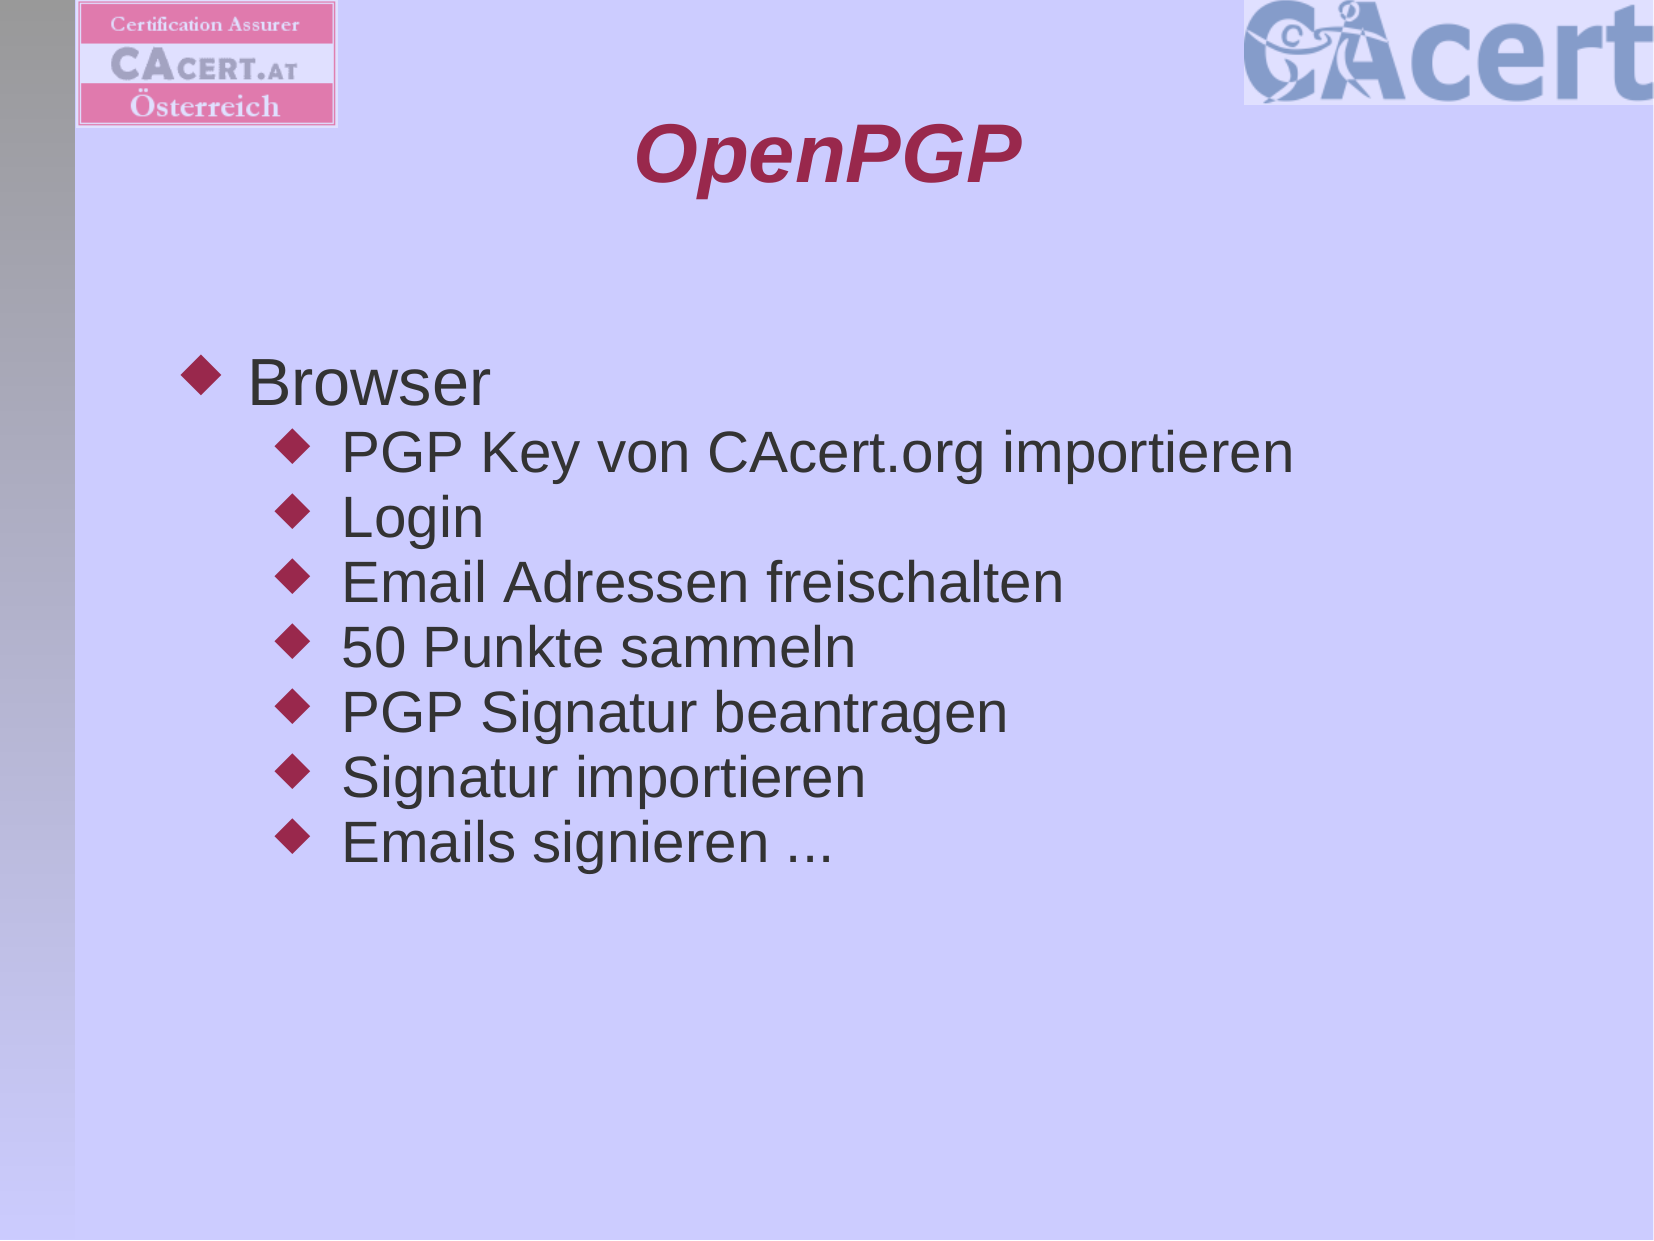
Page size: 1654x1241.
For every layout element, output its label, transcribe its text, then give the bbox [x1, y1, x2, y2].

title OpenPGP [121, 49, 1534, 257]
list Browser PGP Key von CAcert.org importieren Login Email Adressen freischalten 50 Punkte sammeln PGP Signatur beantragen Signatur importieren Emails signieren ... [152, 344, 1534, 1127]
